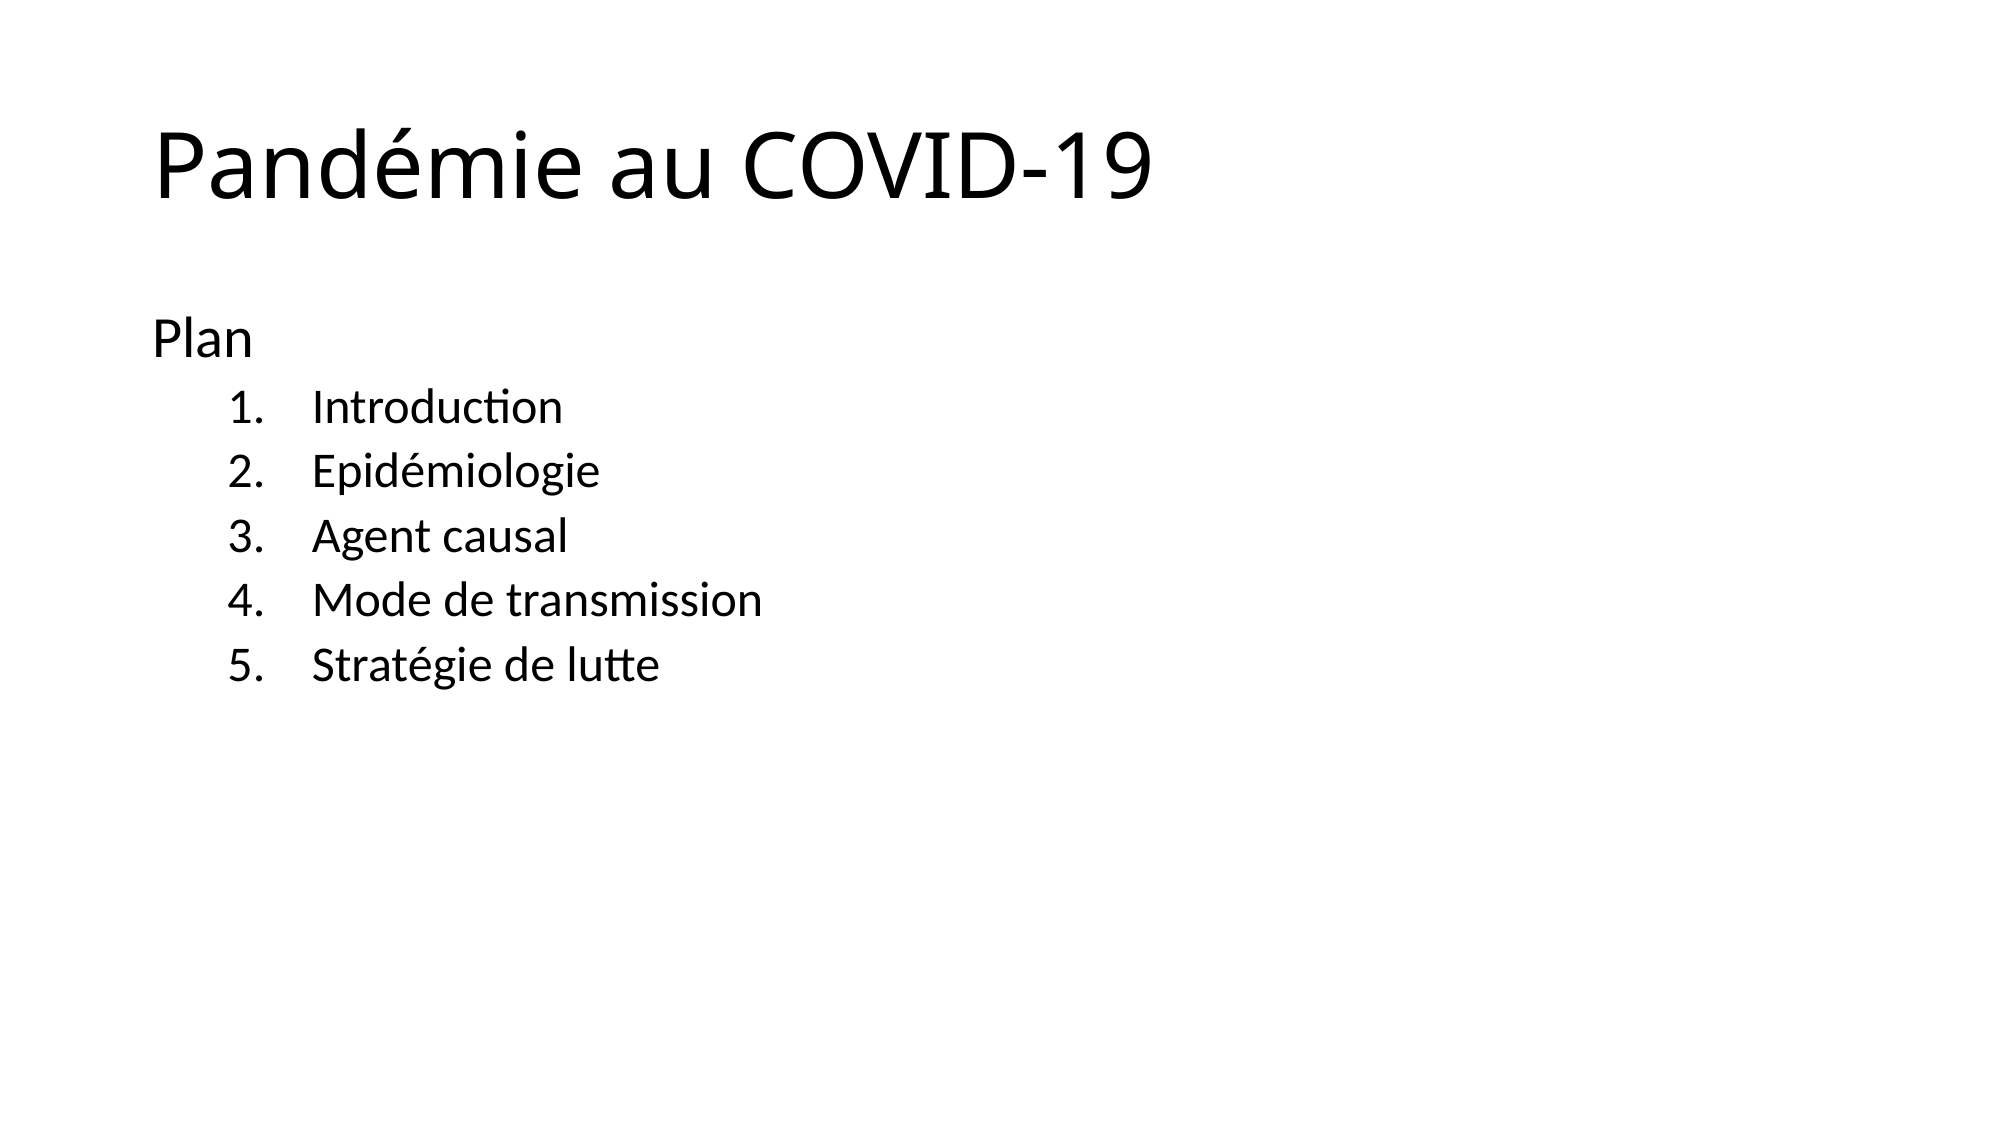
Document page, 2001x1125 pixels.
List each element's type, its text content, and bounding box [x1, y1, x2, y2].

list Plan Introduction Epidémiologie Agent causal Mode de transmission Stratégie de lutte [137, 299, 1863, 1014]
title Pandémie au COVID-19 [137, 59, 1863, 278]
